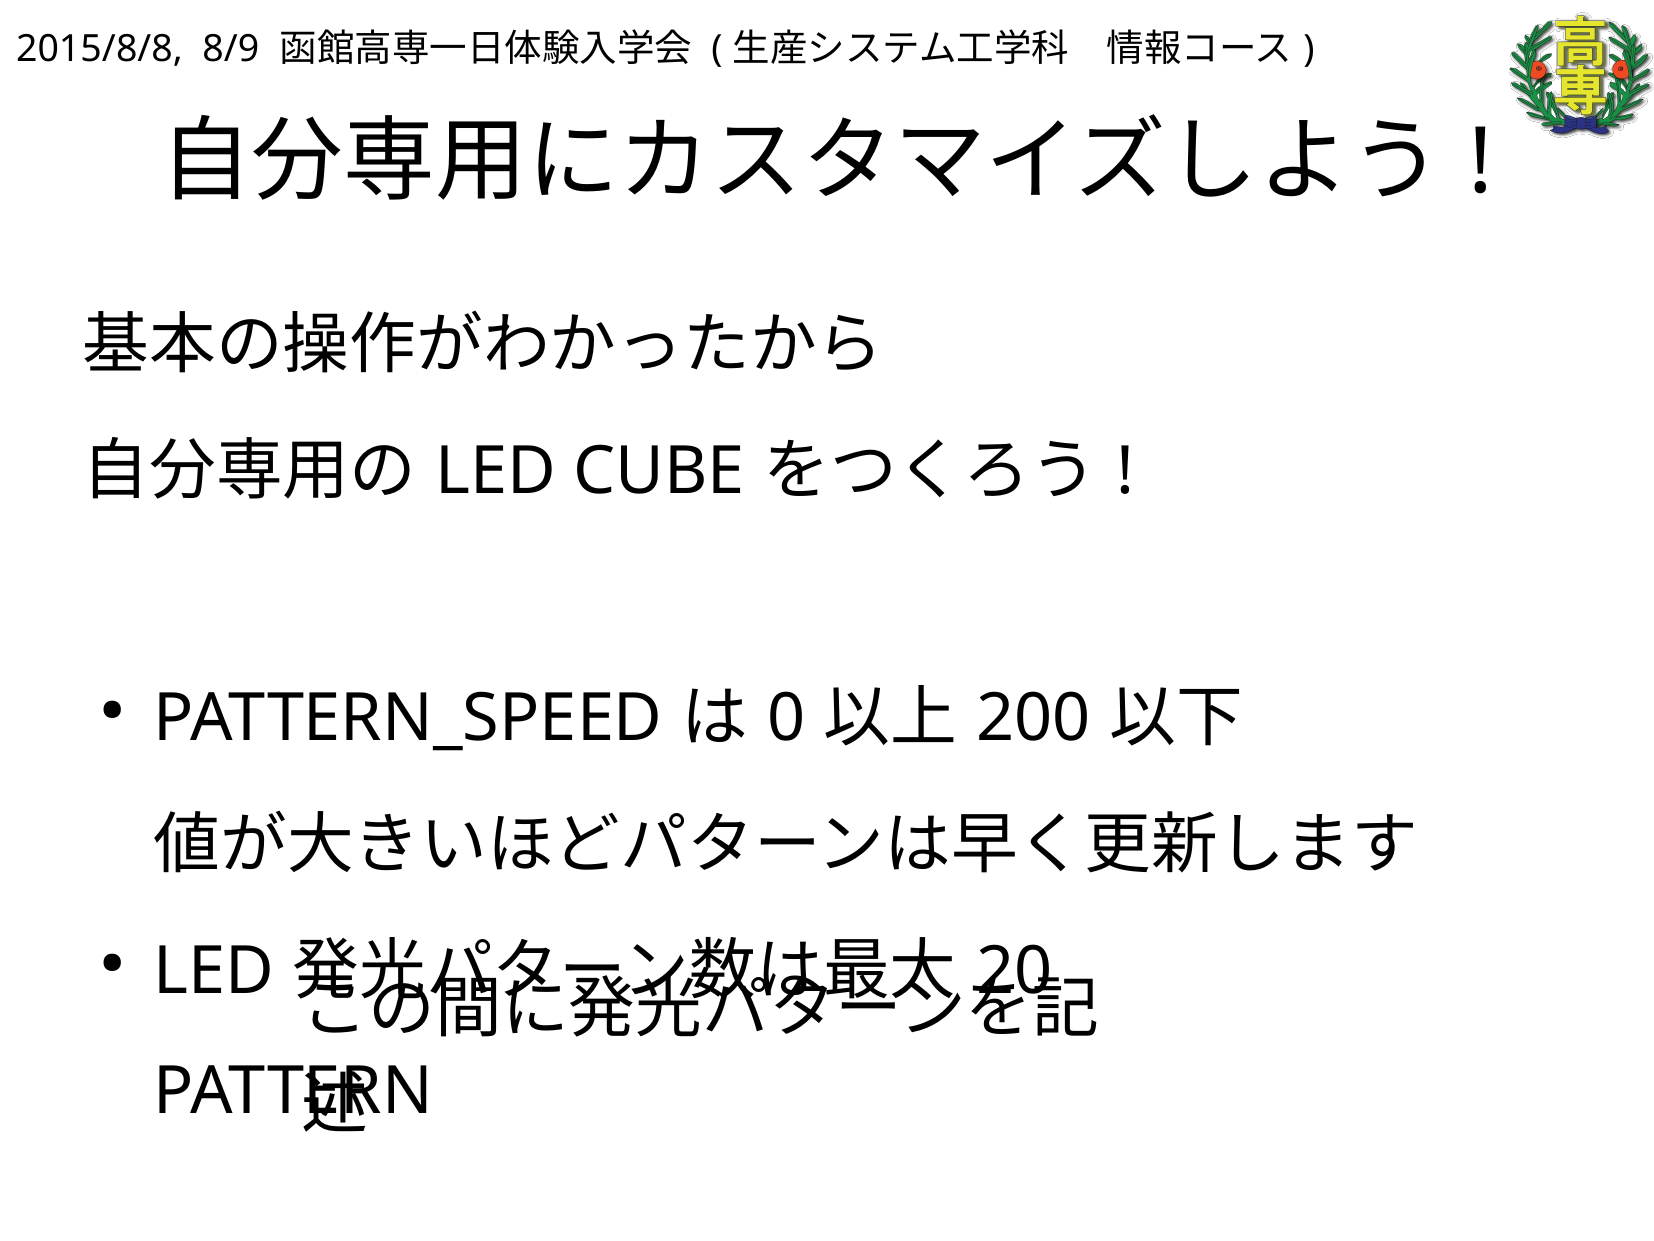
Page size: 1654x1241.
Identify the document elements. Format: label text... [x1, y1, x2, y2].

list 基本の操作がわかったから 自分専用のLED CUBEをつくろう! PATTERN_SPEEDは0以上200以下 値が大きいほどパターンは早く更新します LED発光パターン数は最大20 PATTERN PATTERN_END [82, 290, 1571, 1127]
text_box この間に発光パターンを記述 [301, 953, 1128, 1037]
picture [1506, 0, 1654, 157]
title 自分専用にカスタマイズしよう! [82, 49, 1571, 257]
